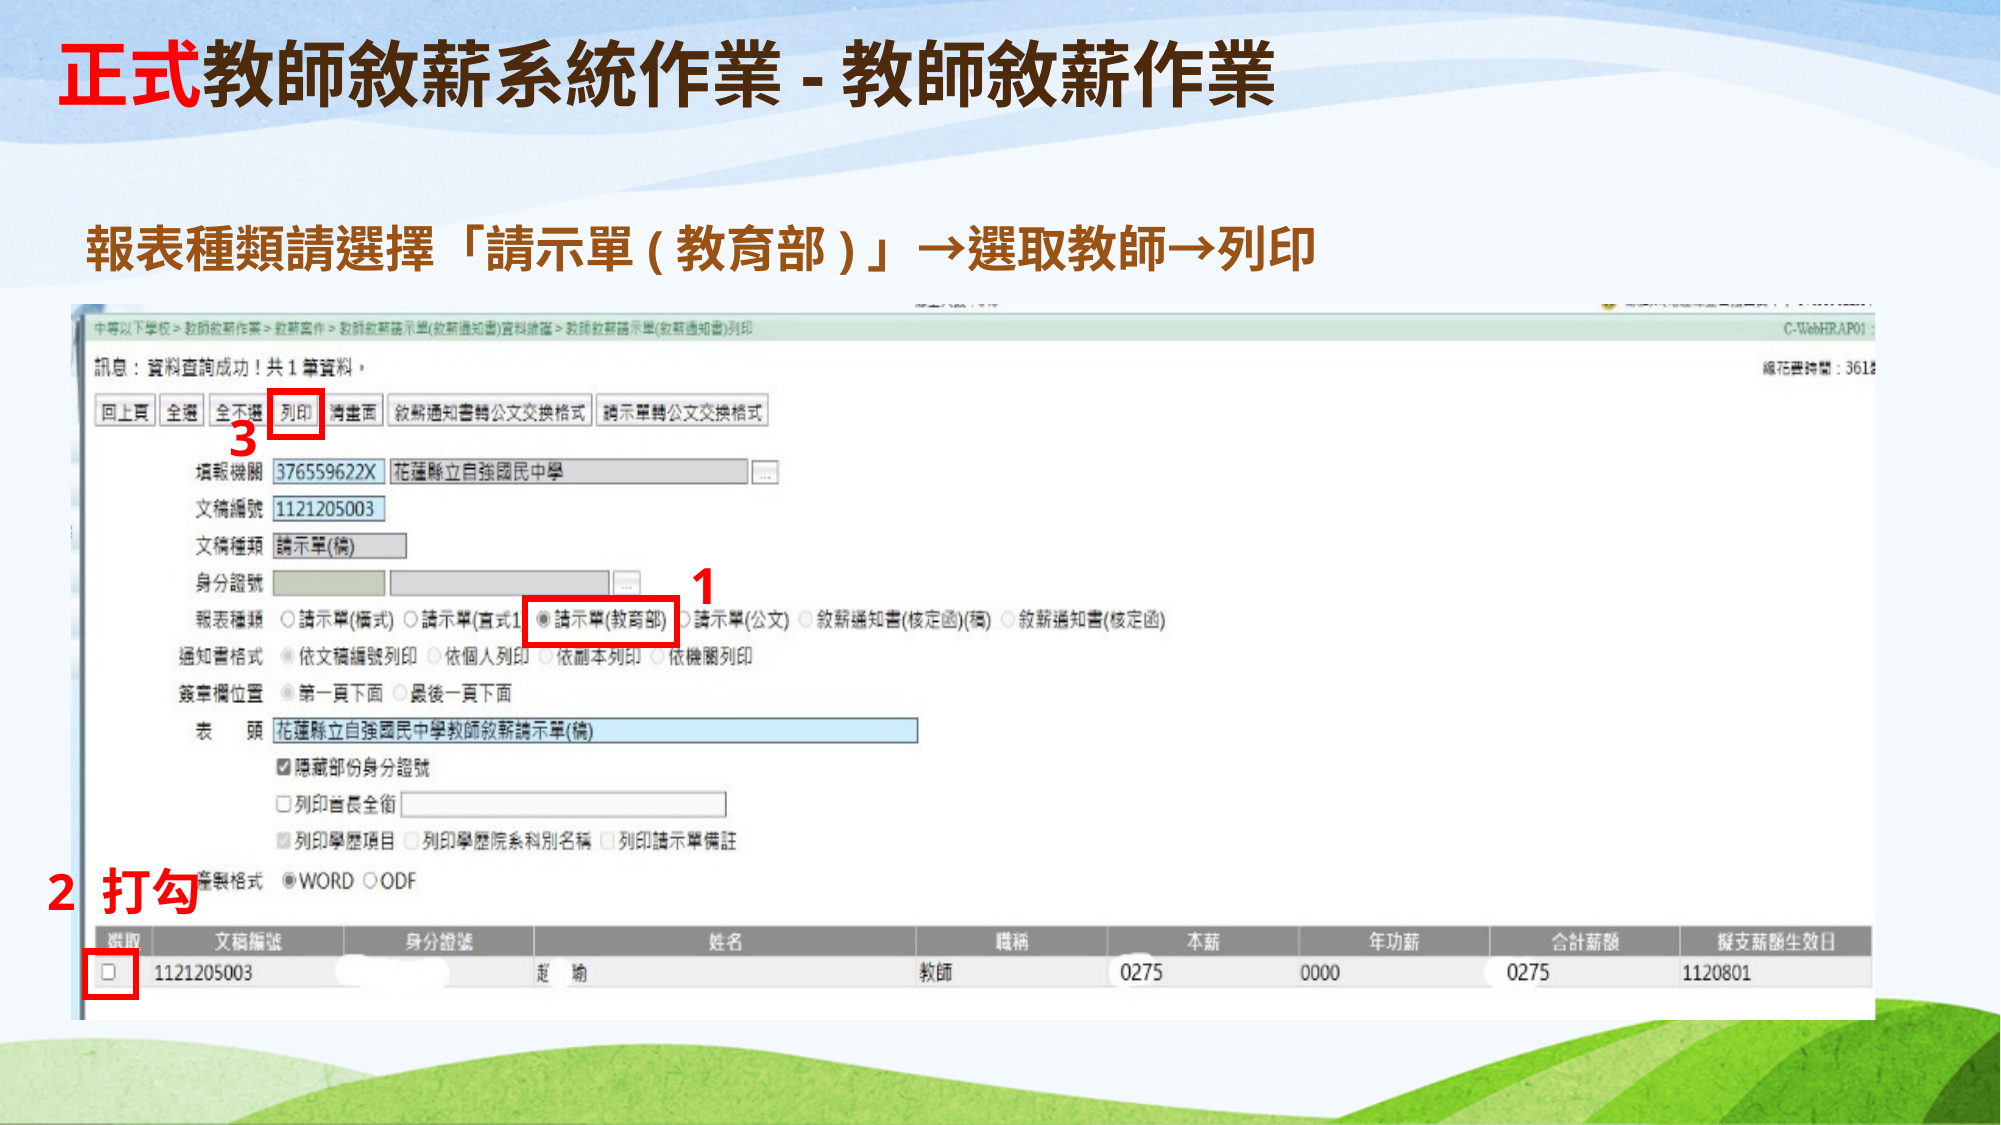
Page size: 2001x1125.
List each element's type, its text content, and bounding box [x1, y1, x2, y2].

text_box 1 [675, 546, 734, 622]
title 正式教師敘薪系統作業-教師敘薪作業 [41, 31, 1385, 125]
text_box 報表種類請選擇「請示單(教育部)」→選取教師→列印 [70, 169, 1919, 285]
picture [0, 0, 2001, 1125]
text_box 2 打勾 [32, 852, 216, 928]
text_box 3 [214, 399, 273, 475]
